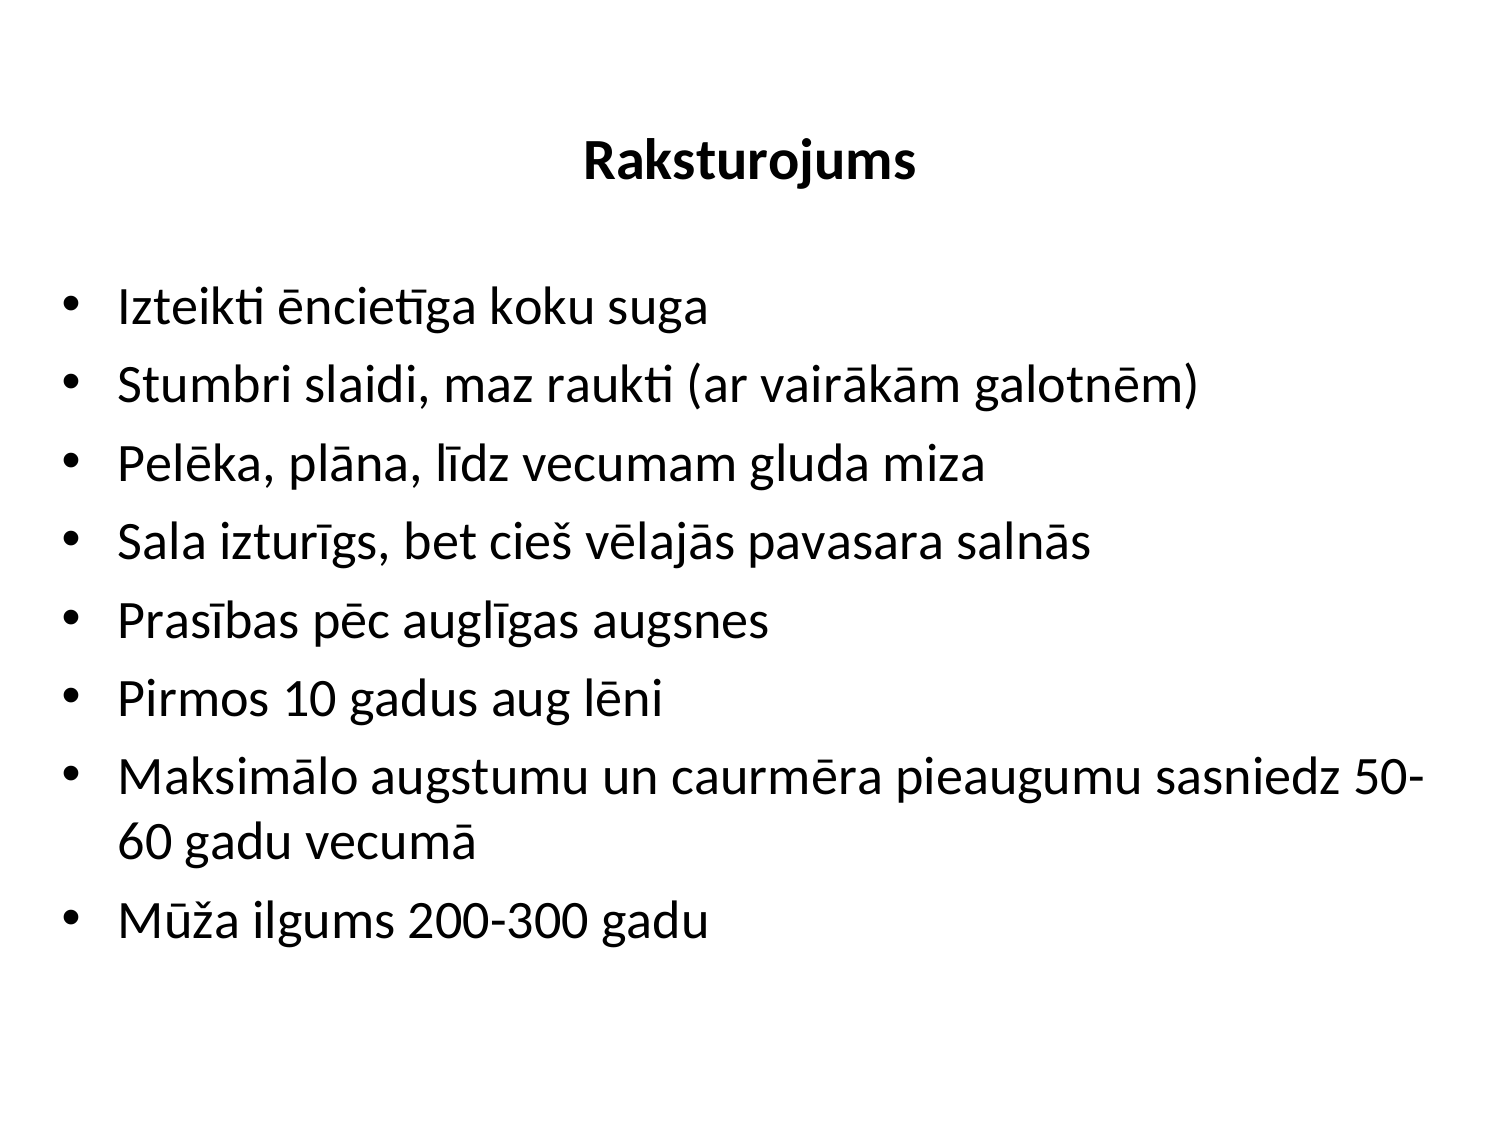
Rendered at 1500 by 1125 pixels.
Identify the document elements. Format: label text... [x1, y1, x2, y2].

title Raksturojums [75, 45, 1426, 233]
list Izteikti ēncietīga koku suga Stumbri slaidi, maz raukti (ar vairākām galotnēm) Pelēka, plāna, līdz vecumam gluda miza Sala izturīgs, bet cieš vēlajās pavasara salnās Prasības pēc auglīgas augsnes Pirmos 10 gadus aug lēni Maksimālo augstumu un caurmēra pieaugumu sasniedz 50-60 gadu vecumā Mūža ilgums 200-300 gadu [46, 262, 1454, 1022]
